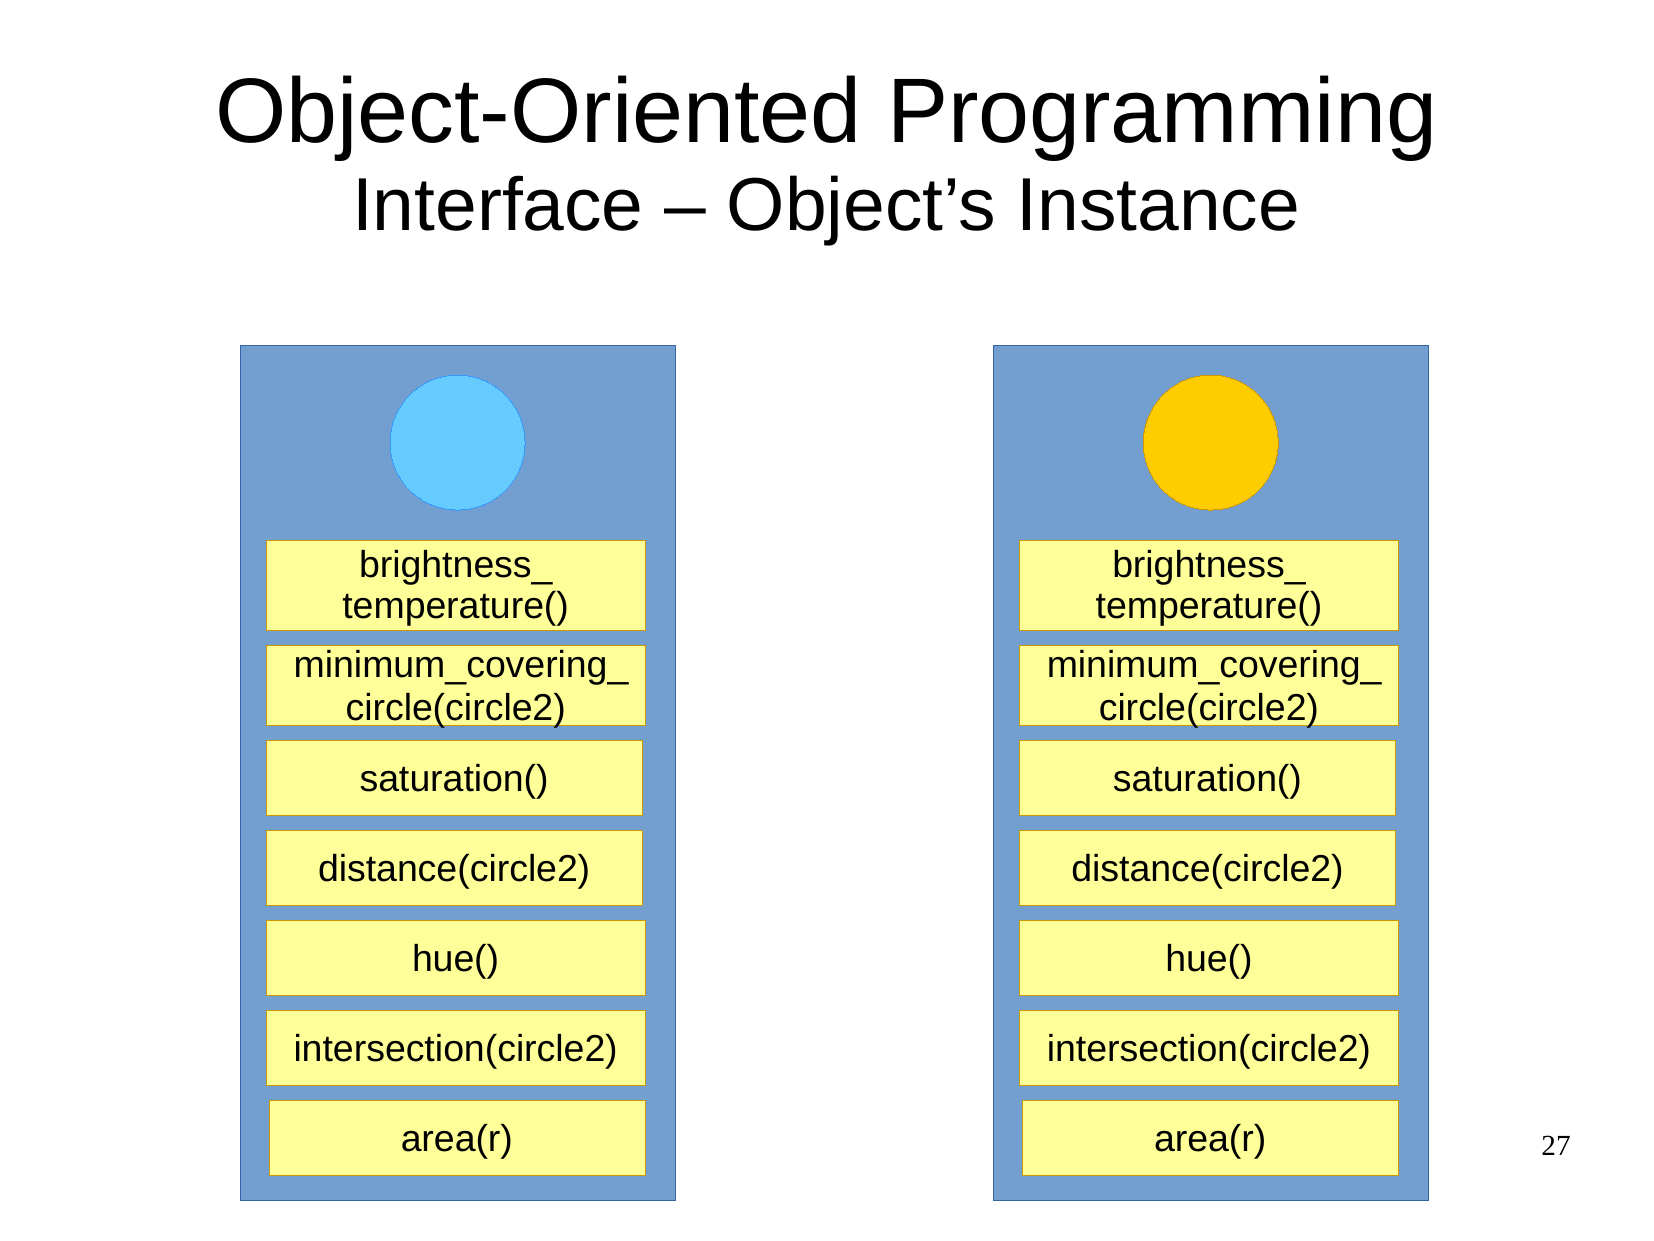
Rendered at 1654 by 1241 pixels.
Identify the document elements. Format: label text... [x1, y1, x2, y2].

title Object-Oriented Programming Interface – Object’s Instance [82, 49, 1571, 257]
text_box [993, 345, 1429, 1201]
text_box area(r) [269, 1100, 646, 1176]
text_box minimum_covering_ circle(circle2) [266, 645, 646, 726]
text_box intersection(circle2) [1019, 1010, 1399, 1086]
text_box minimum_covering_ circle(circle2) [1019, 645, 1399, 726]
text_box saturation() [266, 740, 643, 816]
text_box brightness_ temperature() [1019, 540, 1399, 631]
text_box area(r) [1022, 1100, 1399, 1176]
text_box saturation() [1019, 740, 1396, 816]
text_box hue() [266, 920, 646, 996]
text_box hue() [1019, 920, 1399, 996]
text_box distance(circle2) [1019, 830, 1396, 906]
text_box [240, 345, 676, 1201]
text_box intersection(circle2) [266, 1010, 646, 1086]
text_box brightness_ temperature() [266, 540, 646, 631]
text_box distance(circle2) [266, 830, 643, 906]
